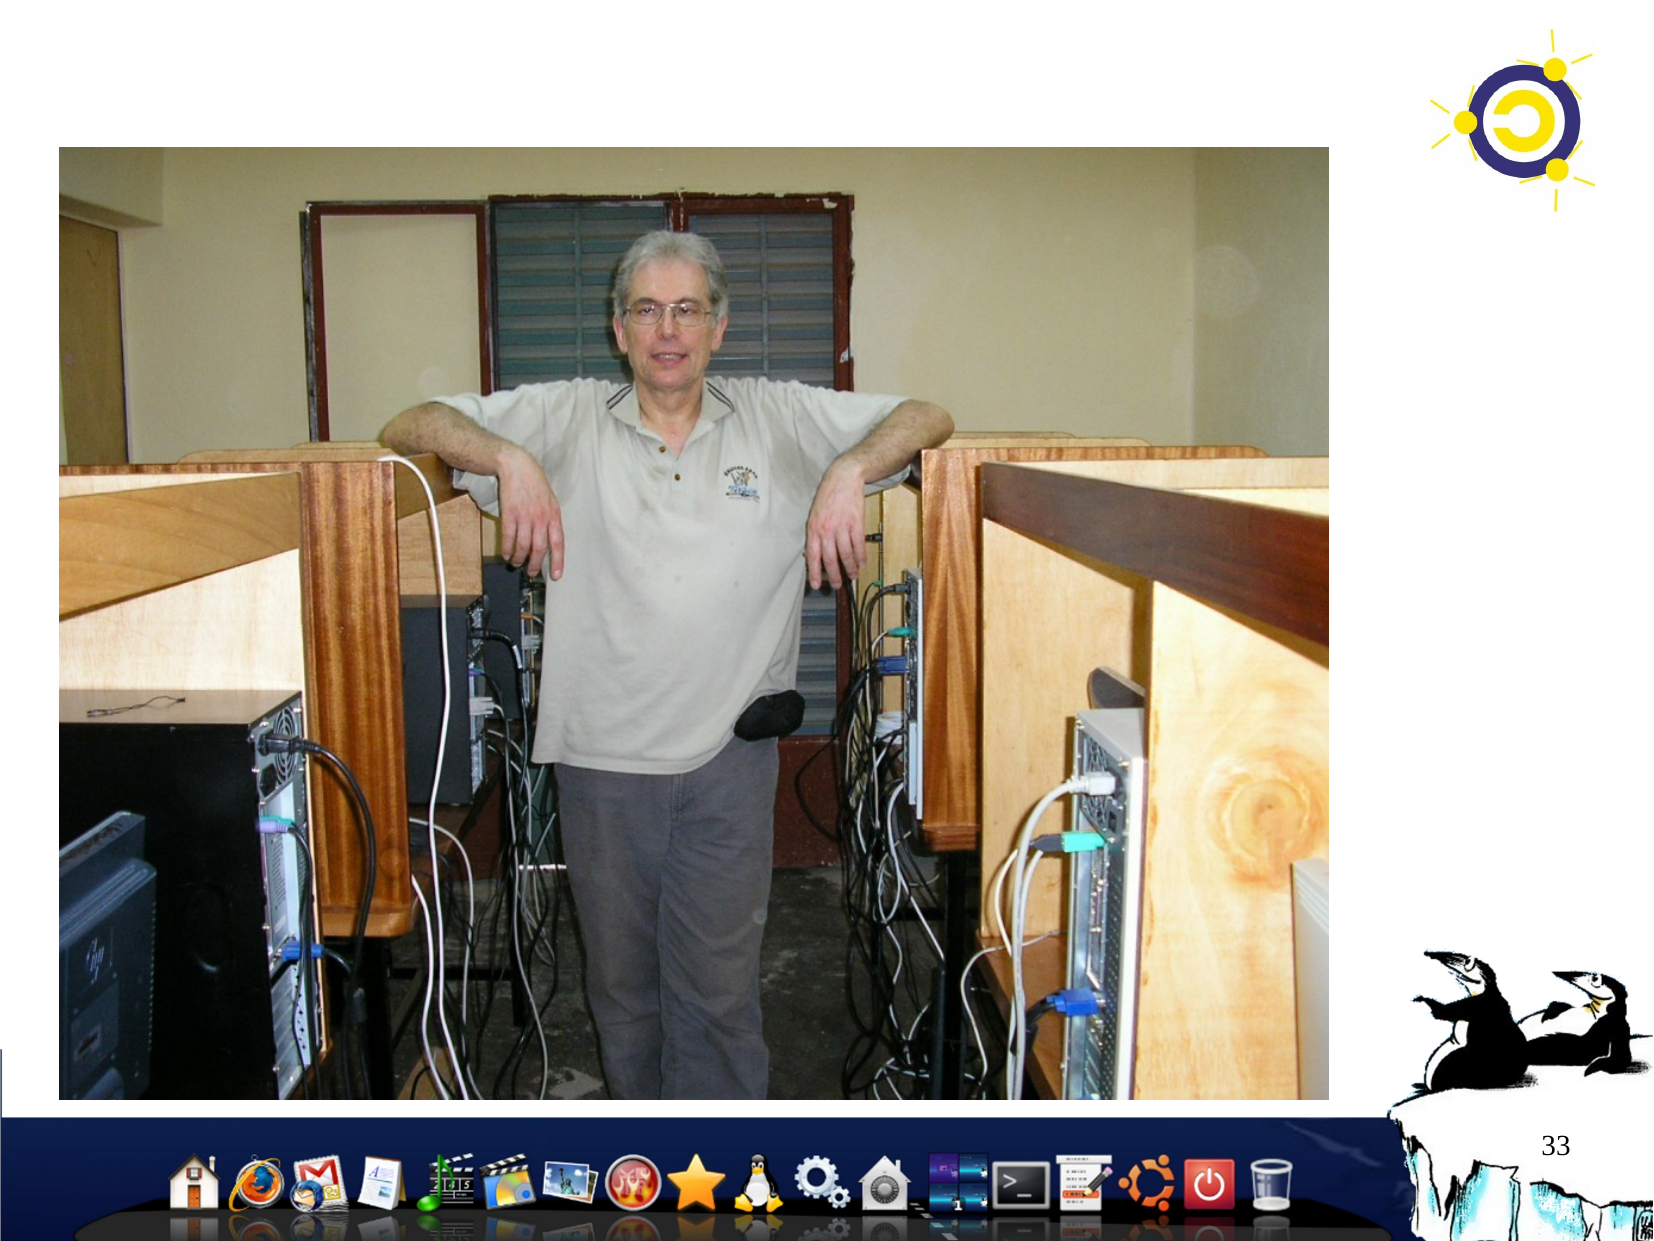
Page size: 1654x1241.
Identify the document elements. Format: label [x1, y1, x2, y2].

picture [0, 29, 1653, 1241]
title [82, 49, 1571, 257]
list [82, 290, 1571, 1109]
